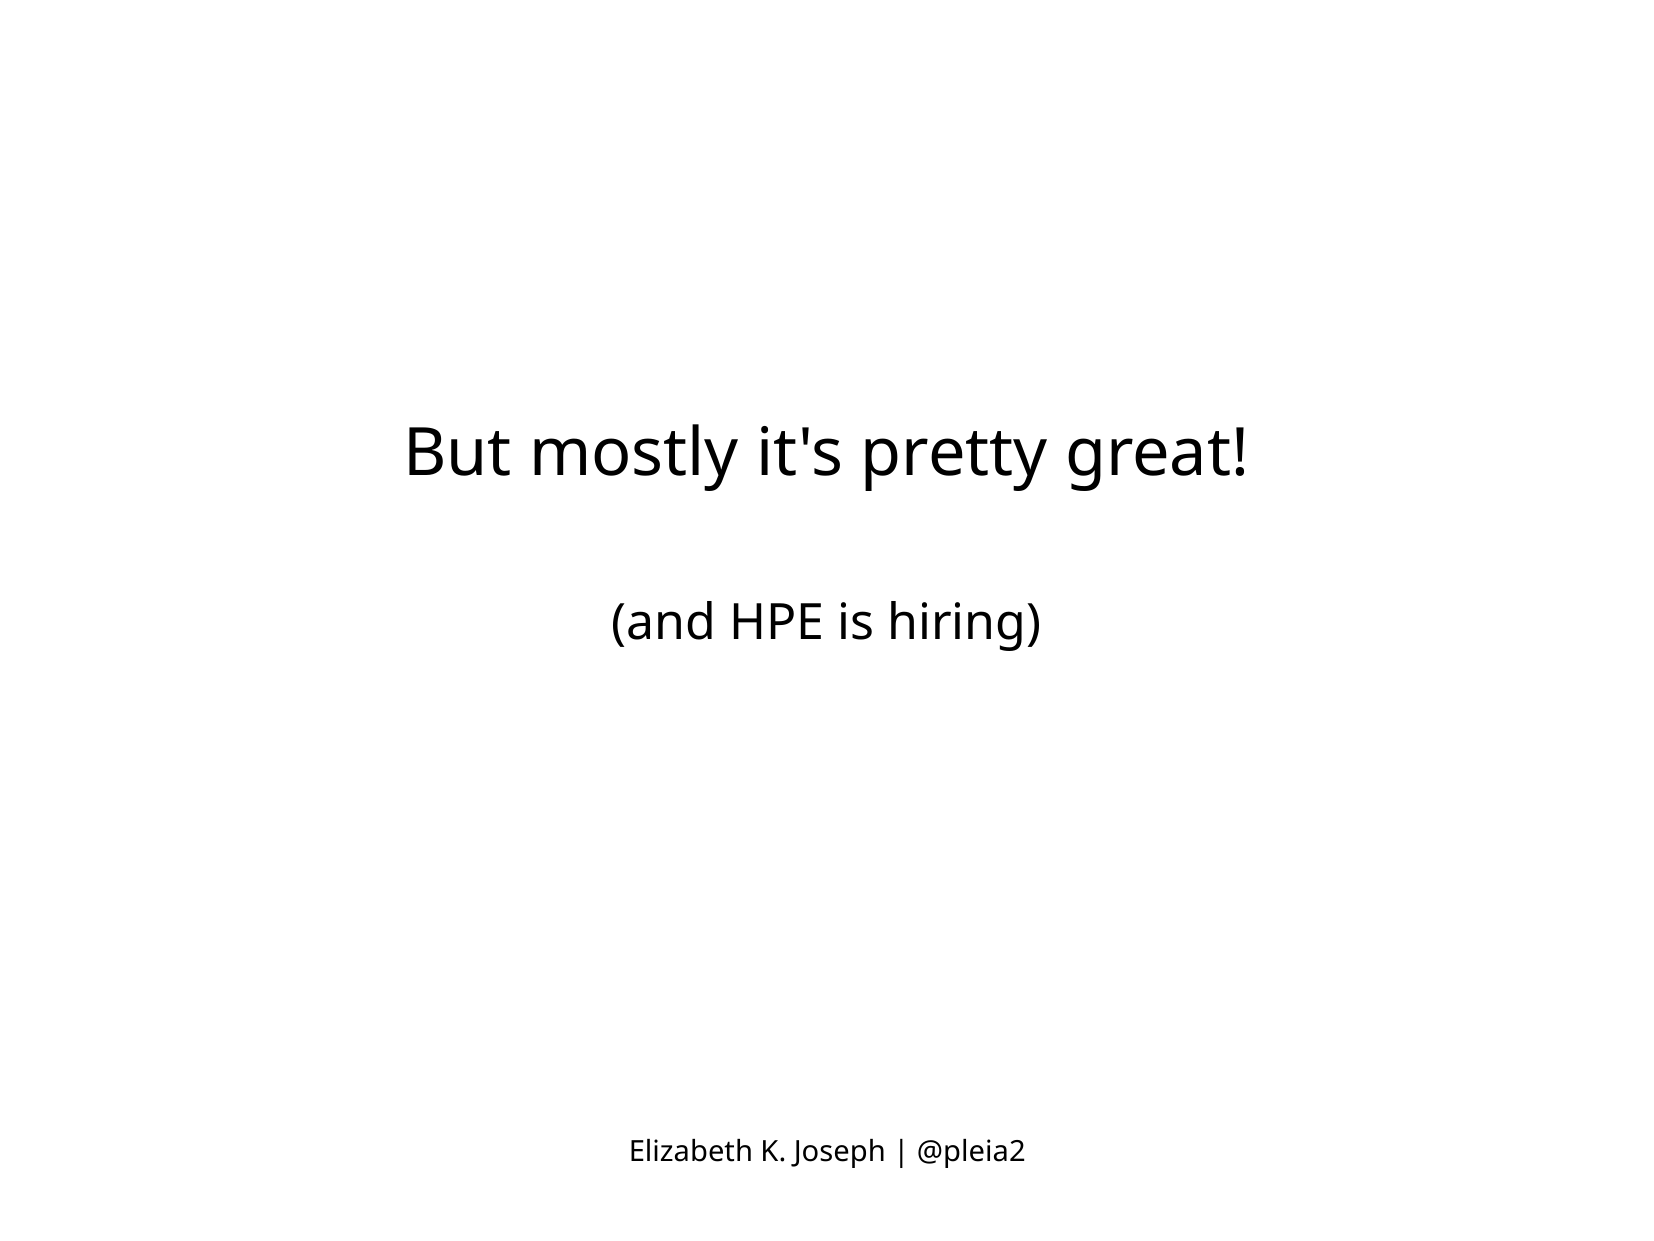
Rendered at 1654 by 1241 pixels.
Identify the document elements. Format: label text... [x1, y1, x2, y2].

subtitle But mostly it's pretty great! (and HPE is hiring) [82, 49, 1571, 1010]
